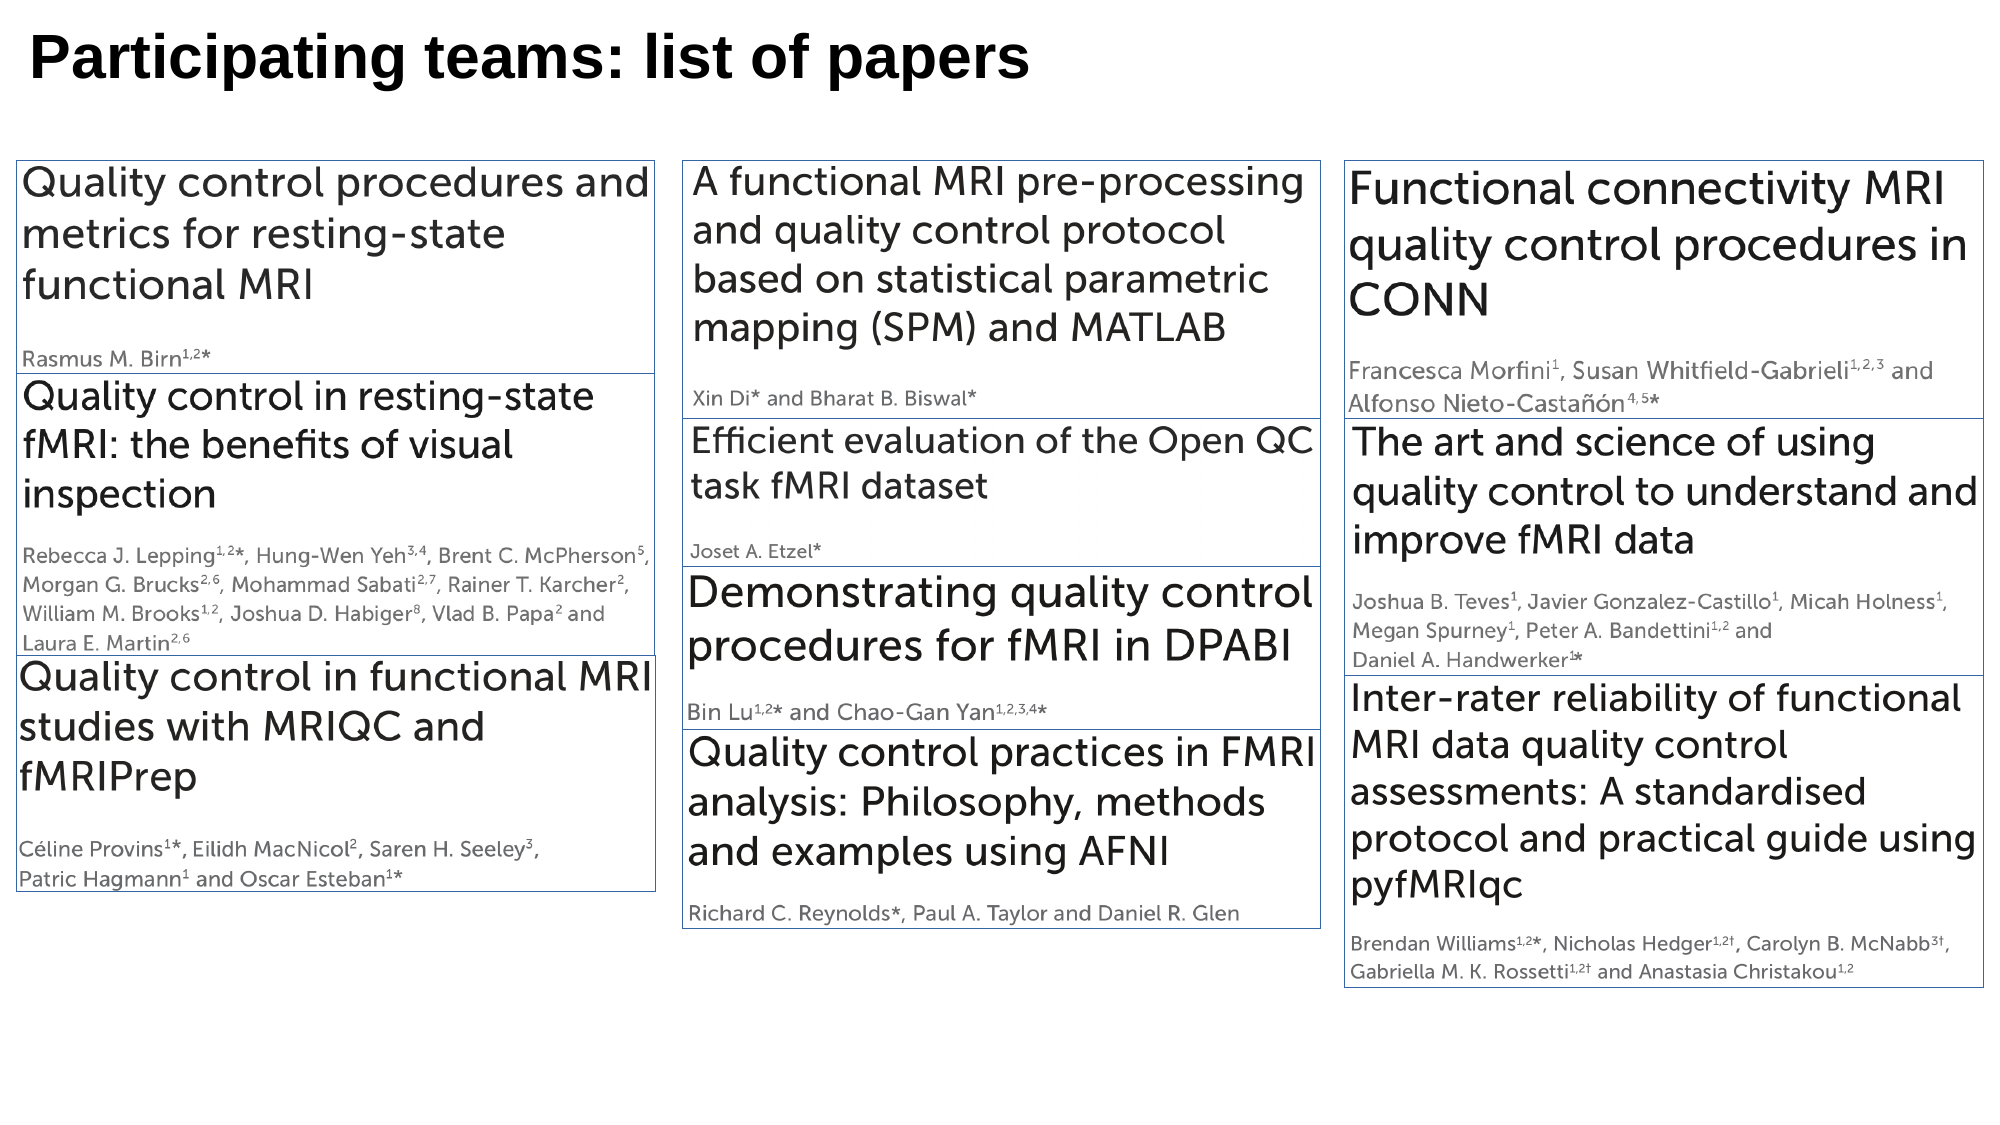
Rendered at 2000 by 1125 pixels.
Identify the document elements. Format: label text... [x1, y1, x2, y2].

picture [1344, 160, 1984, 988]
picture [682, 160, 1321, 929]
picture [16, 160, 656, 892]
text_box Participating teams: list of papers [14, 15, 1048, 100]
